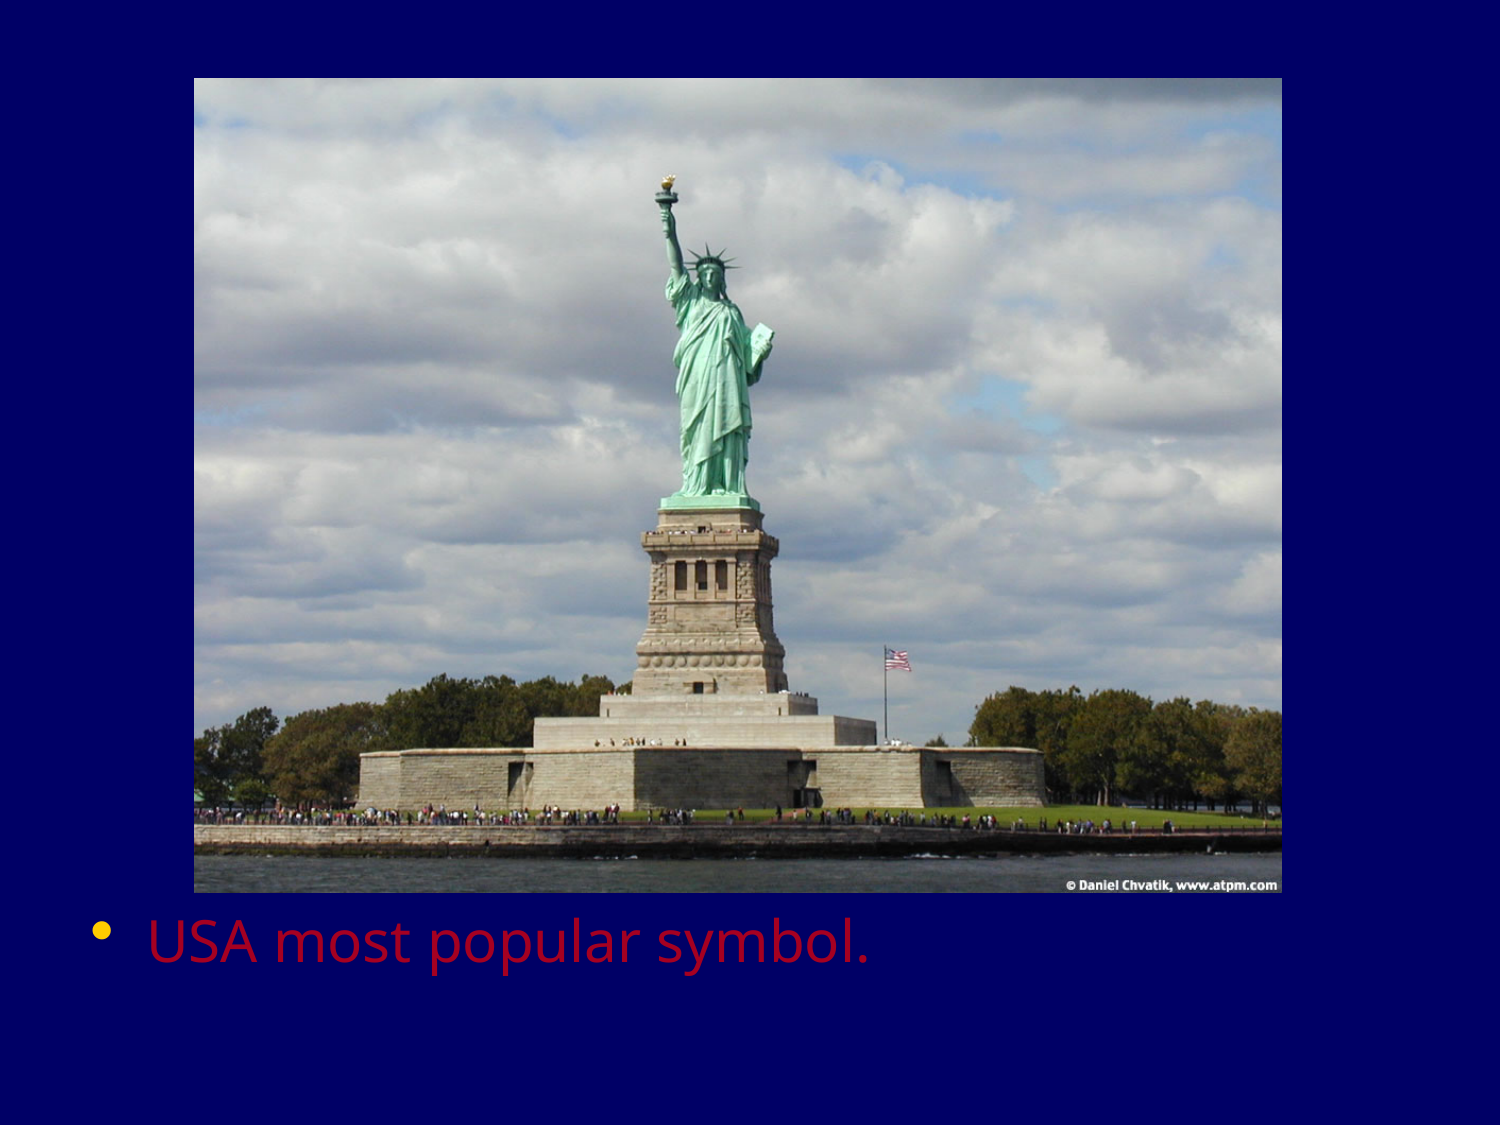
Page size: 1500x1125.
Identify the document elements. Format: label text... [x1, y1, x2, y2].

list USA most popular symbol. [75, 896, 1425, 988]
picture [194, 78, 1282, 893]
